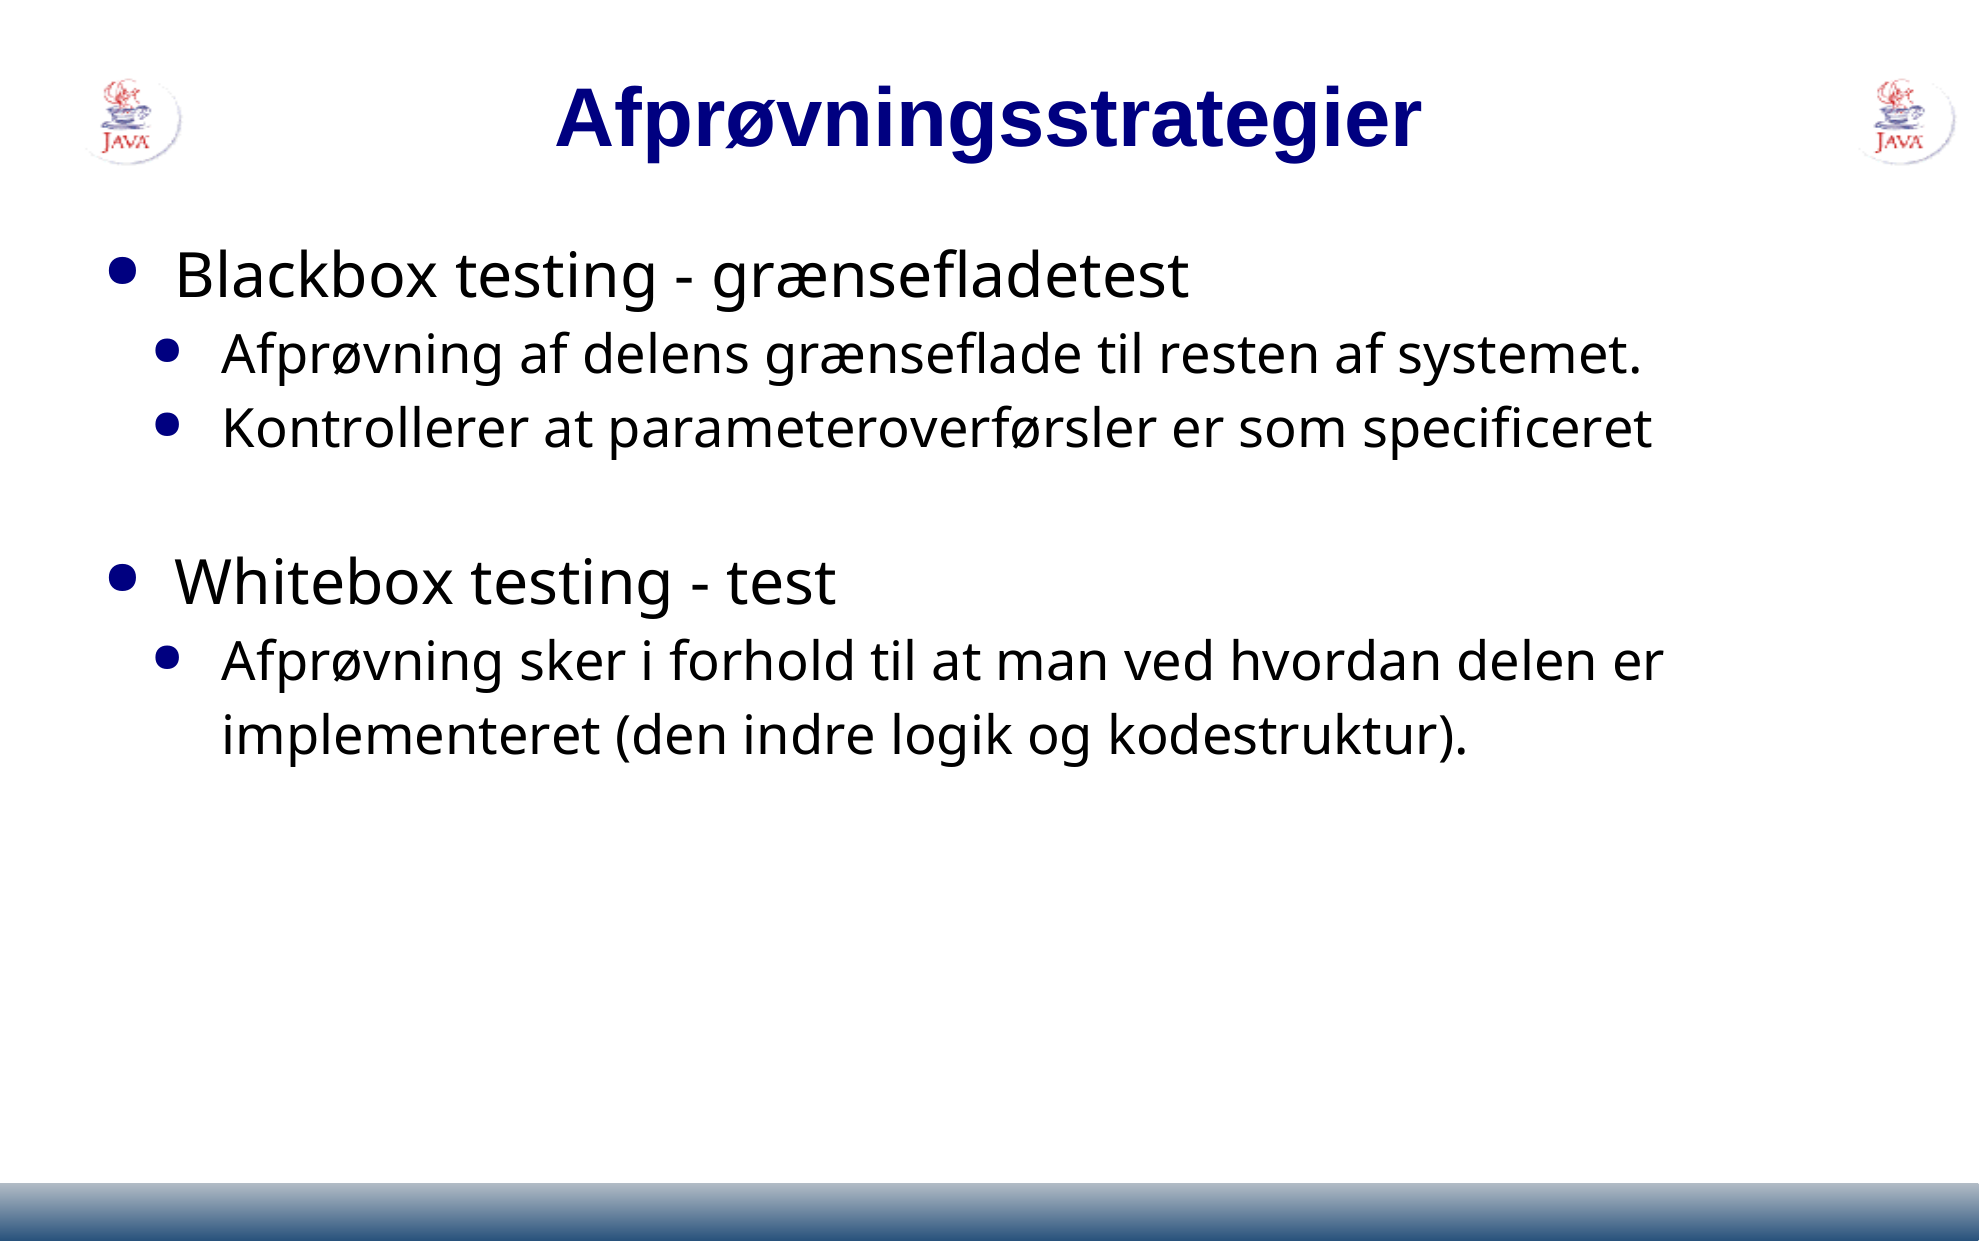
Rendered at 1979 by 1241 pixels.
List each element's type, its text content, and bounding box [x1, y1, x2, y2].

picture [1853, 71, 1961, 169]
picture [69, 71, 126, 169]
title Afprøvningsstrategier [126, 14, 1853, 222]
list Blackbox testing - grænsefladetest Afprøvning af delens grænseflade til resten af systemet. Kontrollerer at parameteroverførsler er som specificeret Whitebox testing - test Afprøvning sker i forhold til at man ved hvordan delen er implementeret (den indre logik og kodestruktur). [92, 230, 1881, 1183]
